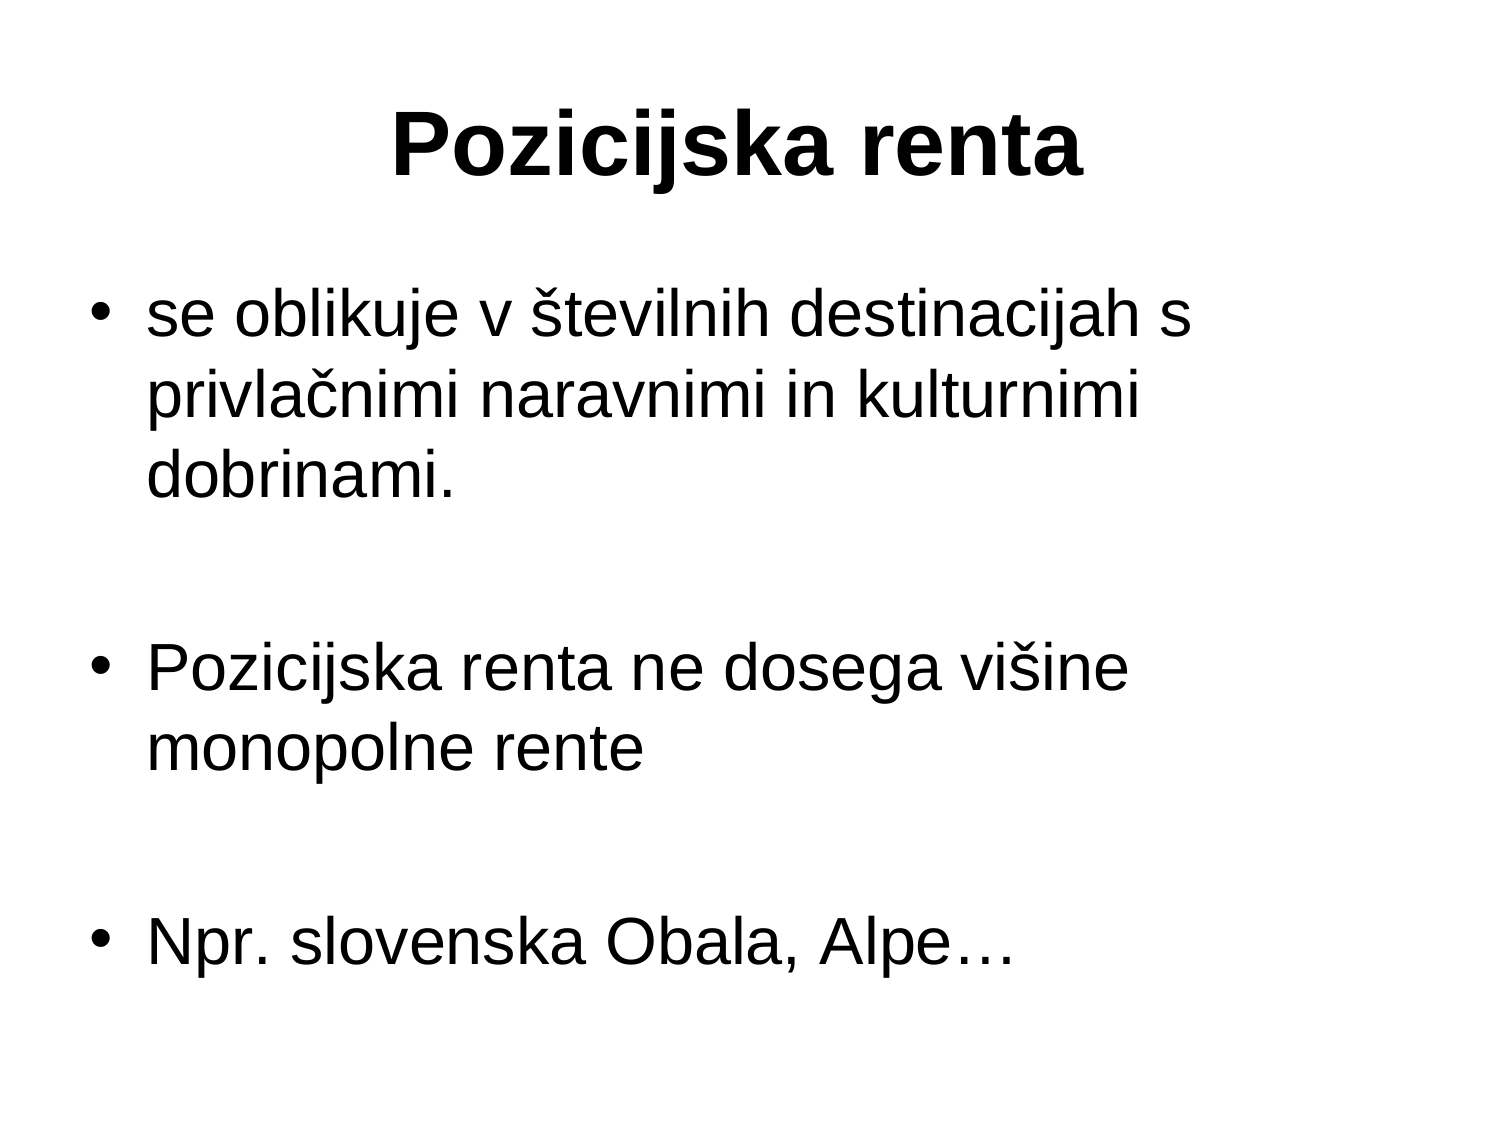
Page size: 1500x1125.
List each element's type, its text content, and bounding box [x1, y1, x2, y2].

title Pozicijska renta [75, 45, 1426, 233]
list se oblikuje v številnih destinacijah s privlačnimi naravnimi in kulturnimi dobrinami. Pozicijska renta ne dosega višine monopolne rente Npr. slovenska Obala, Alpe… [75, 262, 1426, 1006]
